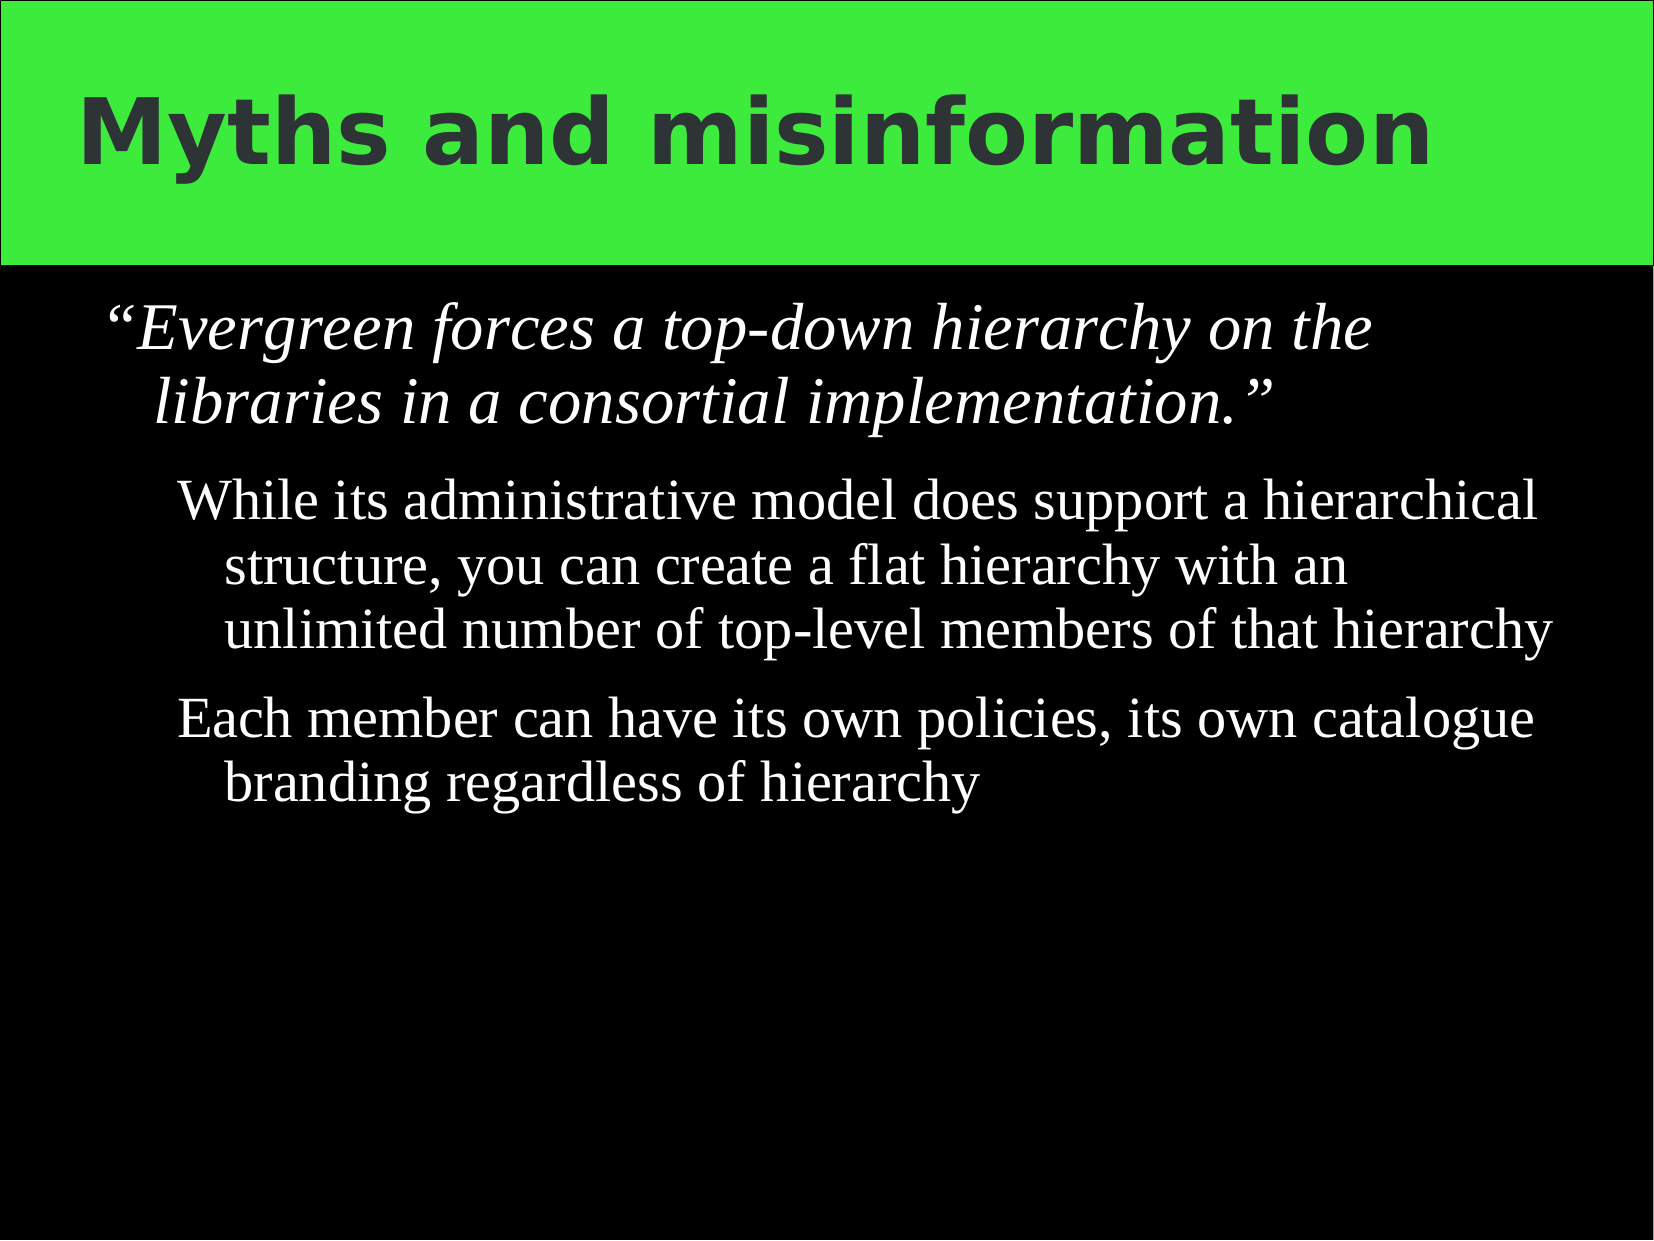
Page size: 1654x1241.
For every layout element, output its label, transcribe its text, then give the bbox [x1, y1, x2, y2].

title Myths and misinformation [76, 36, 1565, 229]
list “Evergreen forces a top-down hierarchy on the libraries in a consortial implementation.” While its administrative model does support a hierarchical structure, you can create a flat hierarchy with an unlimited number of top-level members of that hierarchy Each member can have its own policies, its own catalogue branding regardless of hierarchy [82, 290, 1571, 1094]
